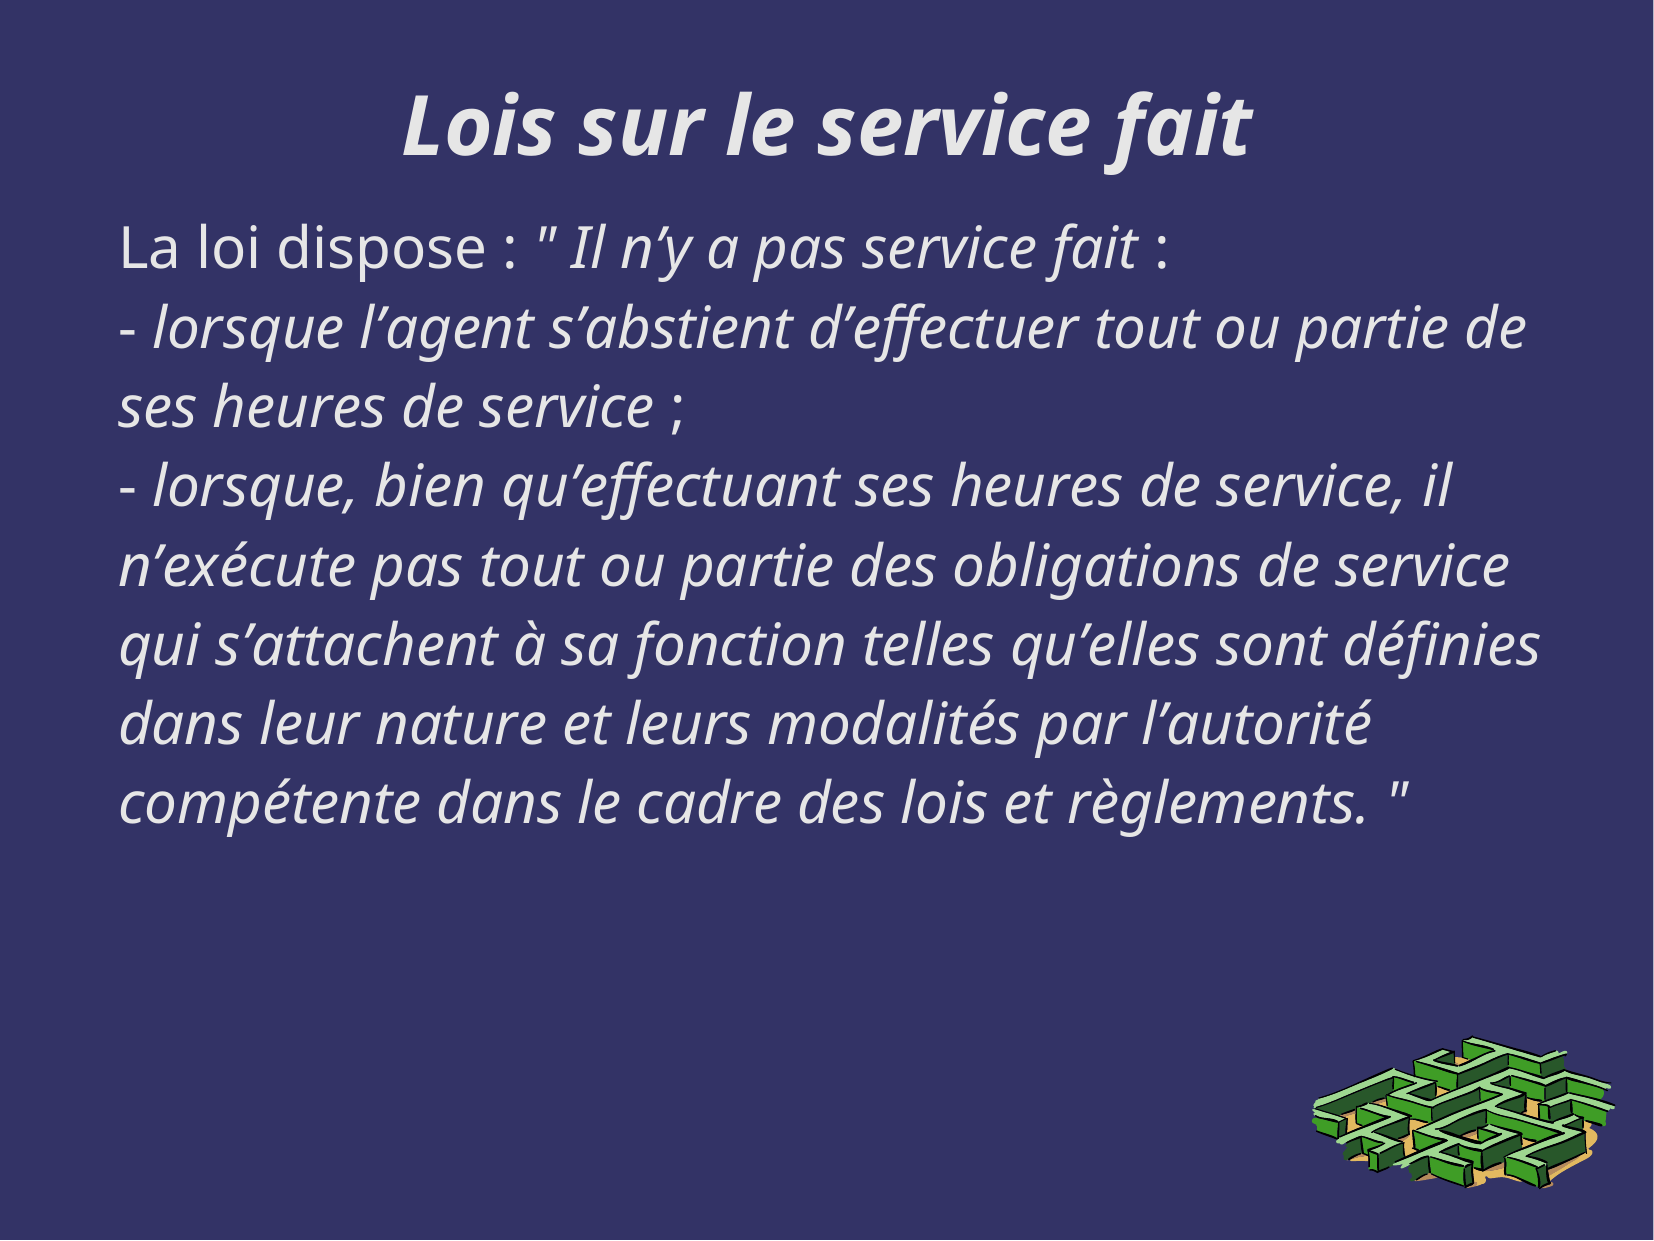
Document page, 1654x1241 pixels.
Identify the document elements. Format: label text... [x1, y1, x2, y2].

title Lois sur le service fait [121, 26, 1534, 206]
list La loi dispose : " Il n’y a pas service fait : - lorsque l’agent s’abstient d’effectuer tout ou partie de ses heures de service ; - lorsque, bien qu’effectuant ses heures de service, il n’exécute pas tout ou partie des obligations de service qui s’attachent à sa fonction telles qu’elles sont définies dans leur nature et leurs modalités par l’autorité compétente dans le cadre des lois et règlements. " [118, 206, 1570, 1093]
